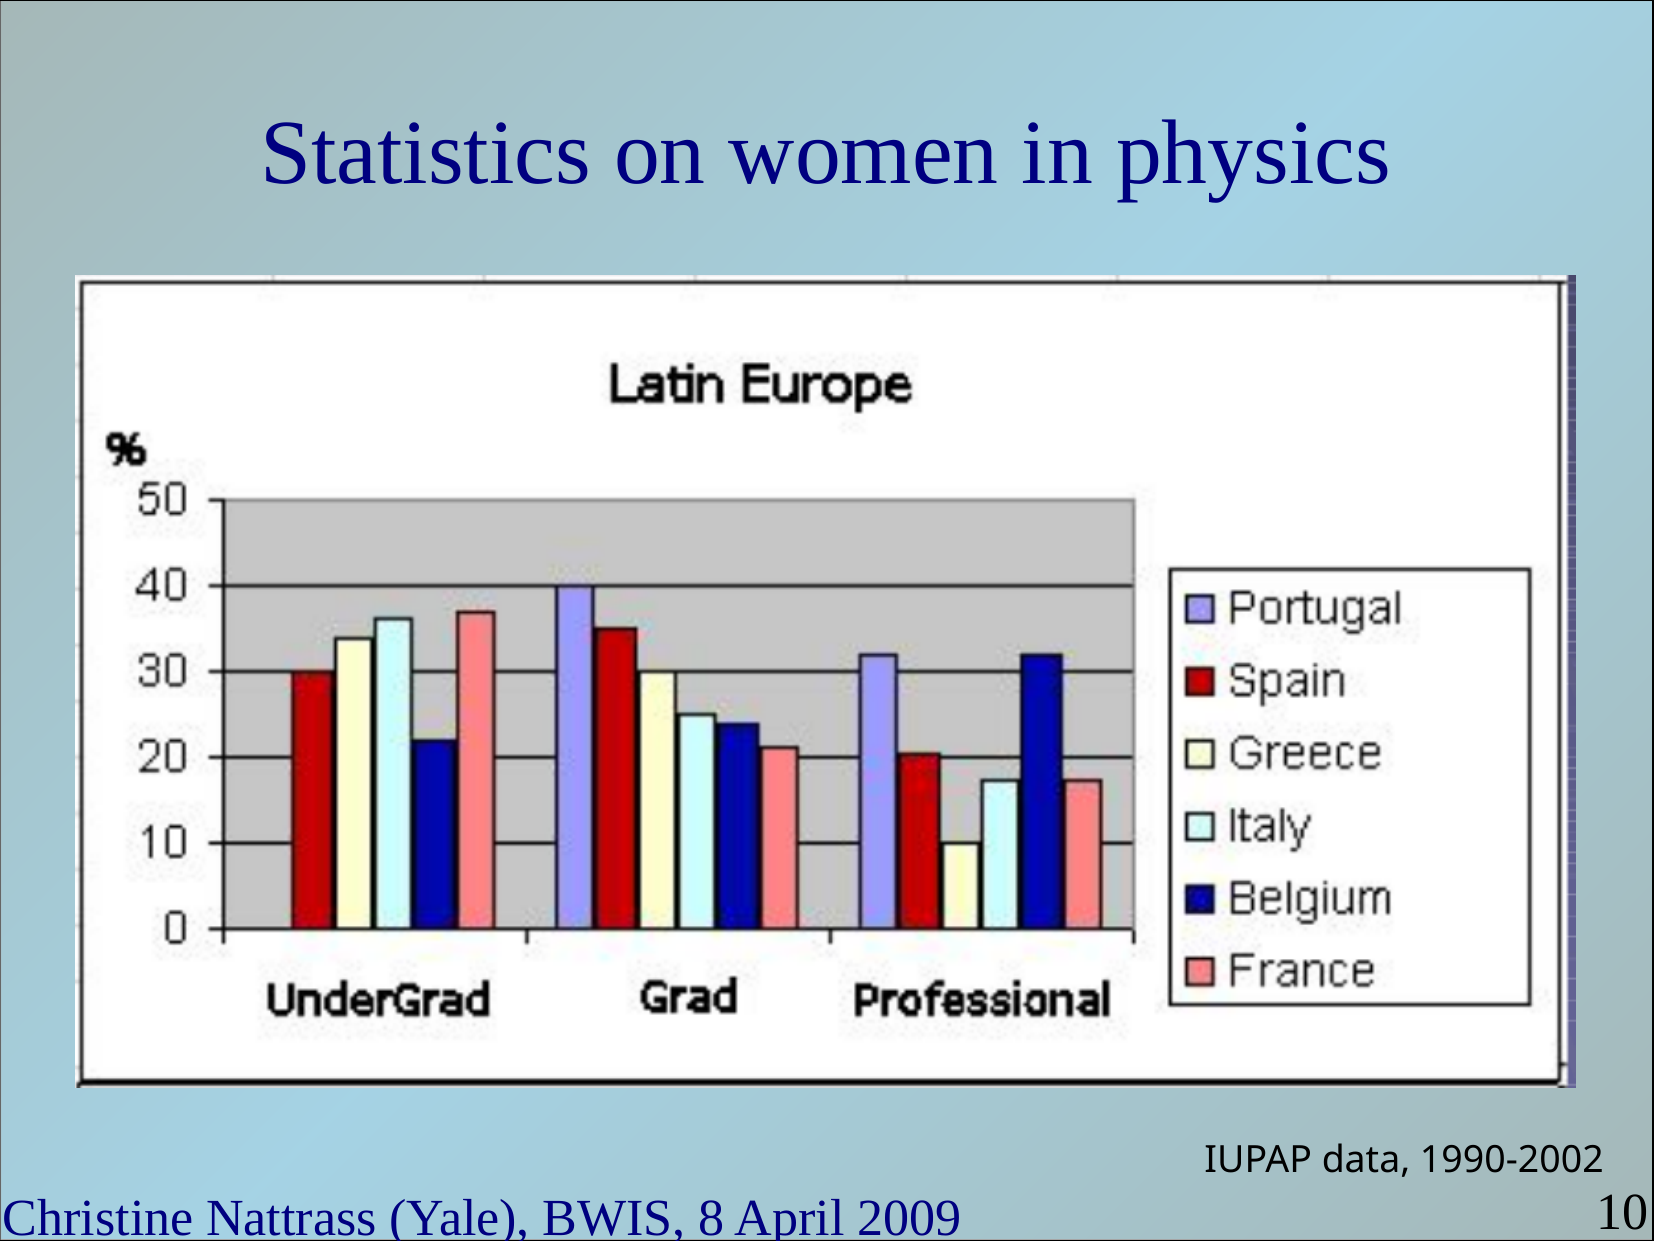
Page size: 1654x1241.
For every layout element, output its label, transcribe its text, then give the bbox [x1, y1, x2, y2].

picture [75, 275, 1576, 1088]
text_box IUPAP data, 1990-2002 [1189, 1125, 1651, 1184]
title Statistics on women in physics [82, 56, 1571, 250]
